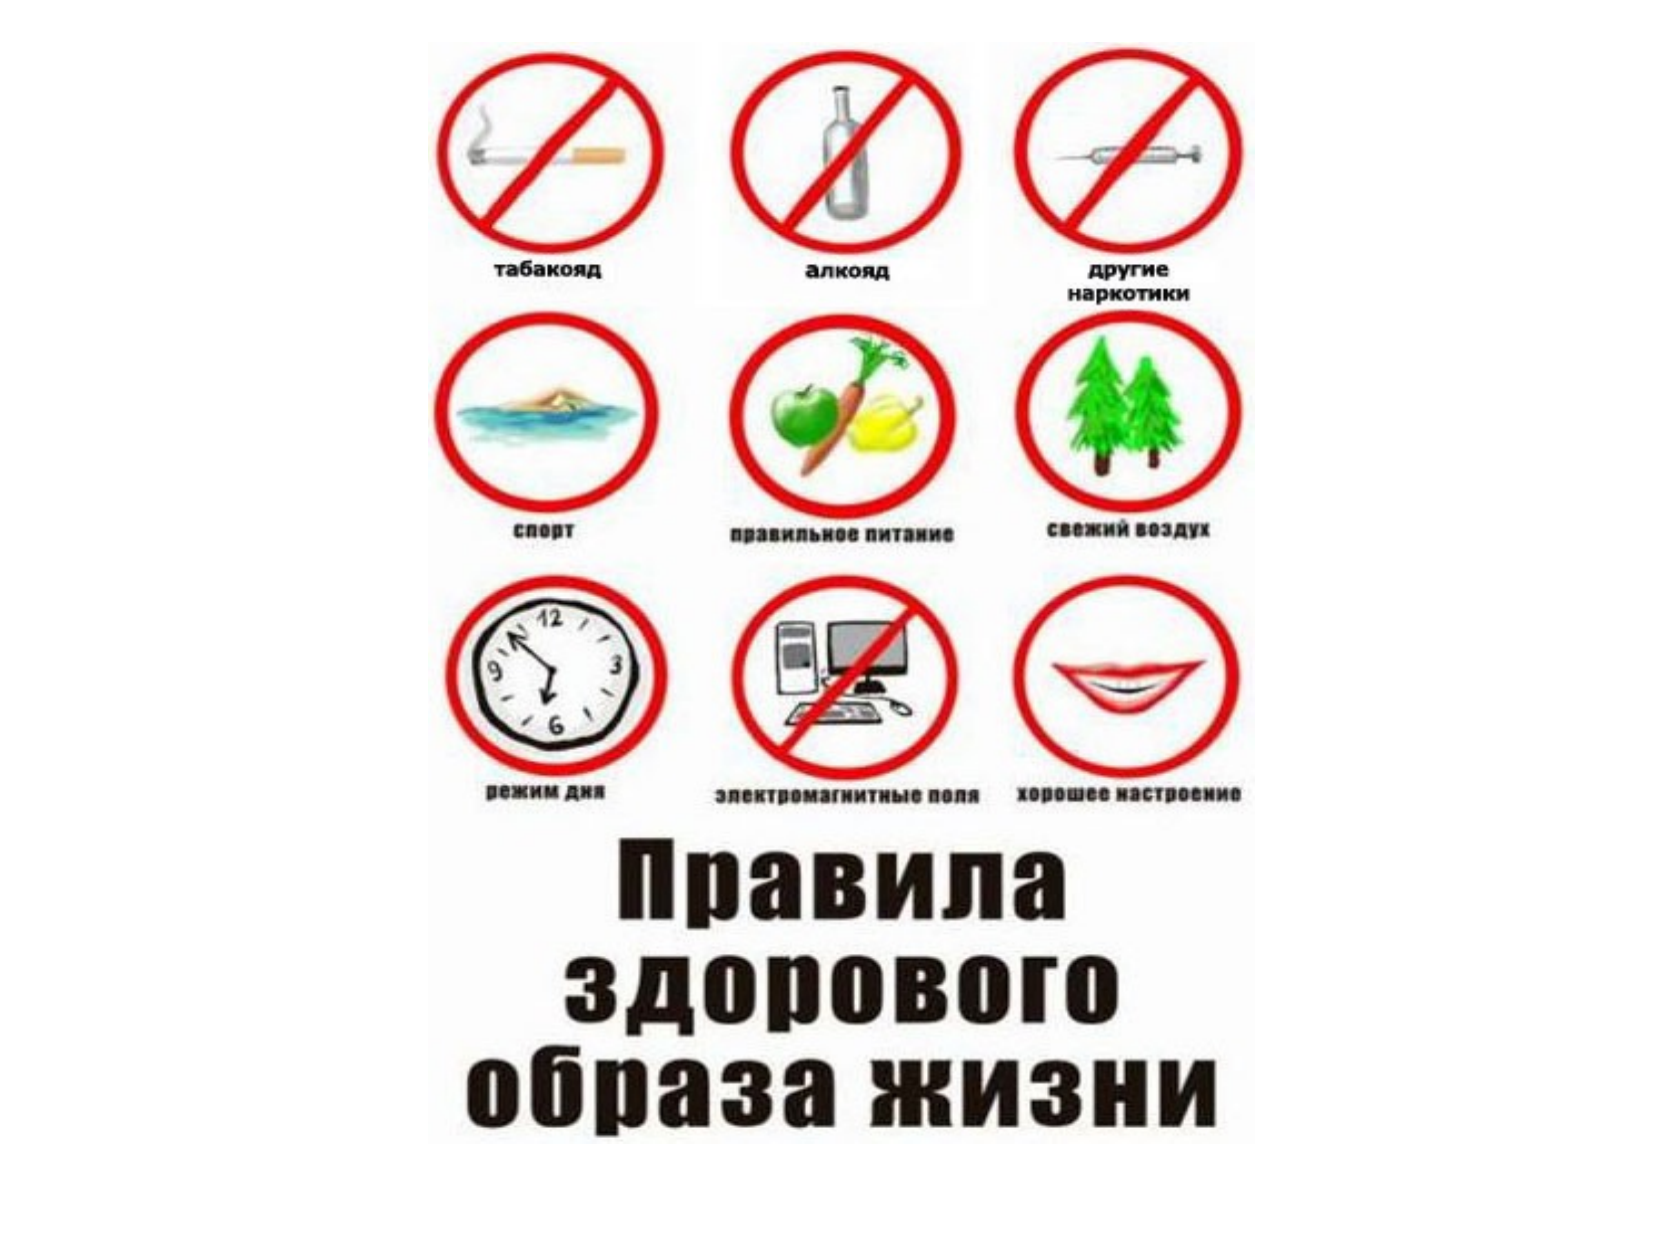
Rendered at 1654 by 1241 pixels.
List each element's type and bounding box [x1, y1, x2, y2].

picture [428, 42, 1255, 1144]
